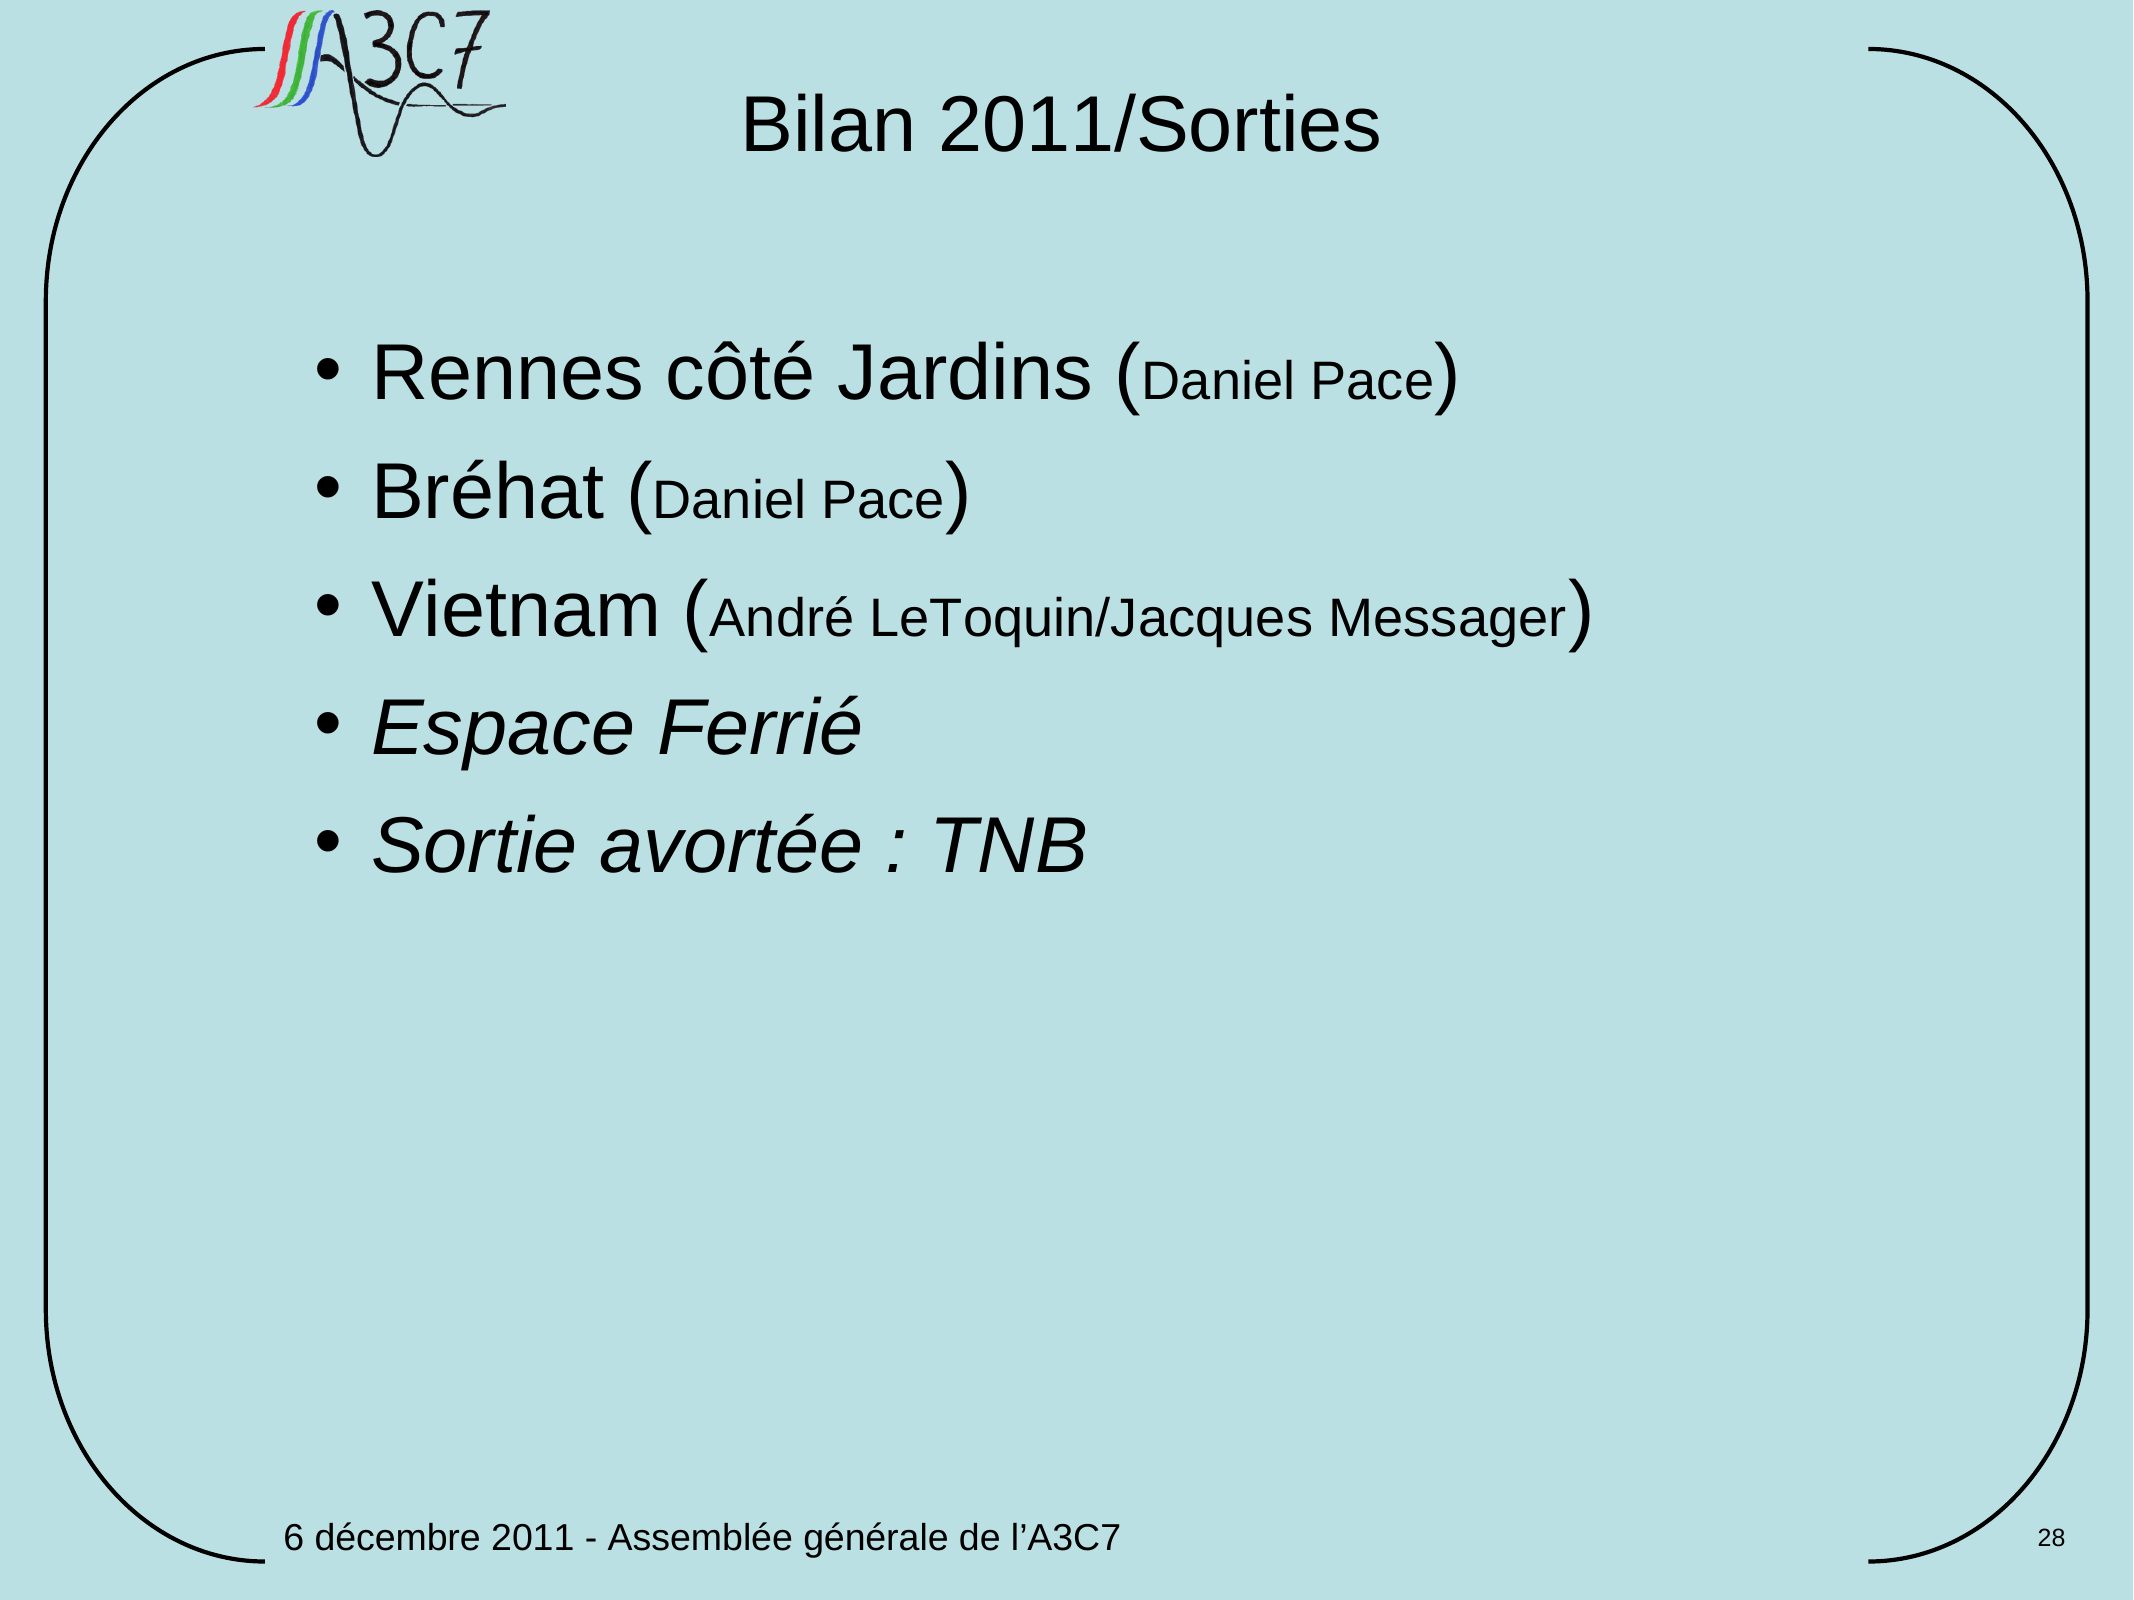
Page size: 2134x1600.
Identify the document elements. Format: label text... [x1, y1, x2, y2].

title Bilan 2011/Sorties [106, 64, 2028, 374]
text_box 6 décembre 2011 - Assemblée générale de l’A3C7 [274, 1512, 1131, 1558]
list Rennes côté Jardins (Daniel Pace) Bréhat (Daniel Pace) Vietnam (André LeToquin/Jacques Messager) Espace Ferrié Sortie avortée : TNB [300, 312, 1755, 1155]
picture [253, 10, 506, 64]
